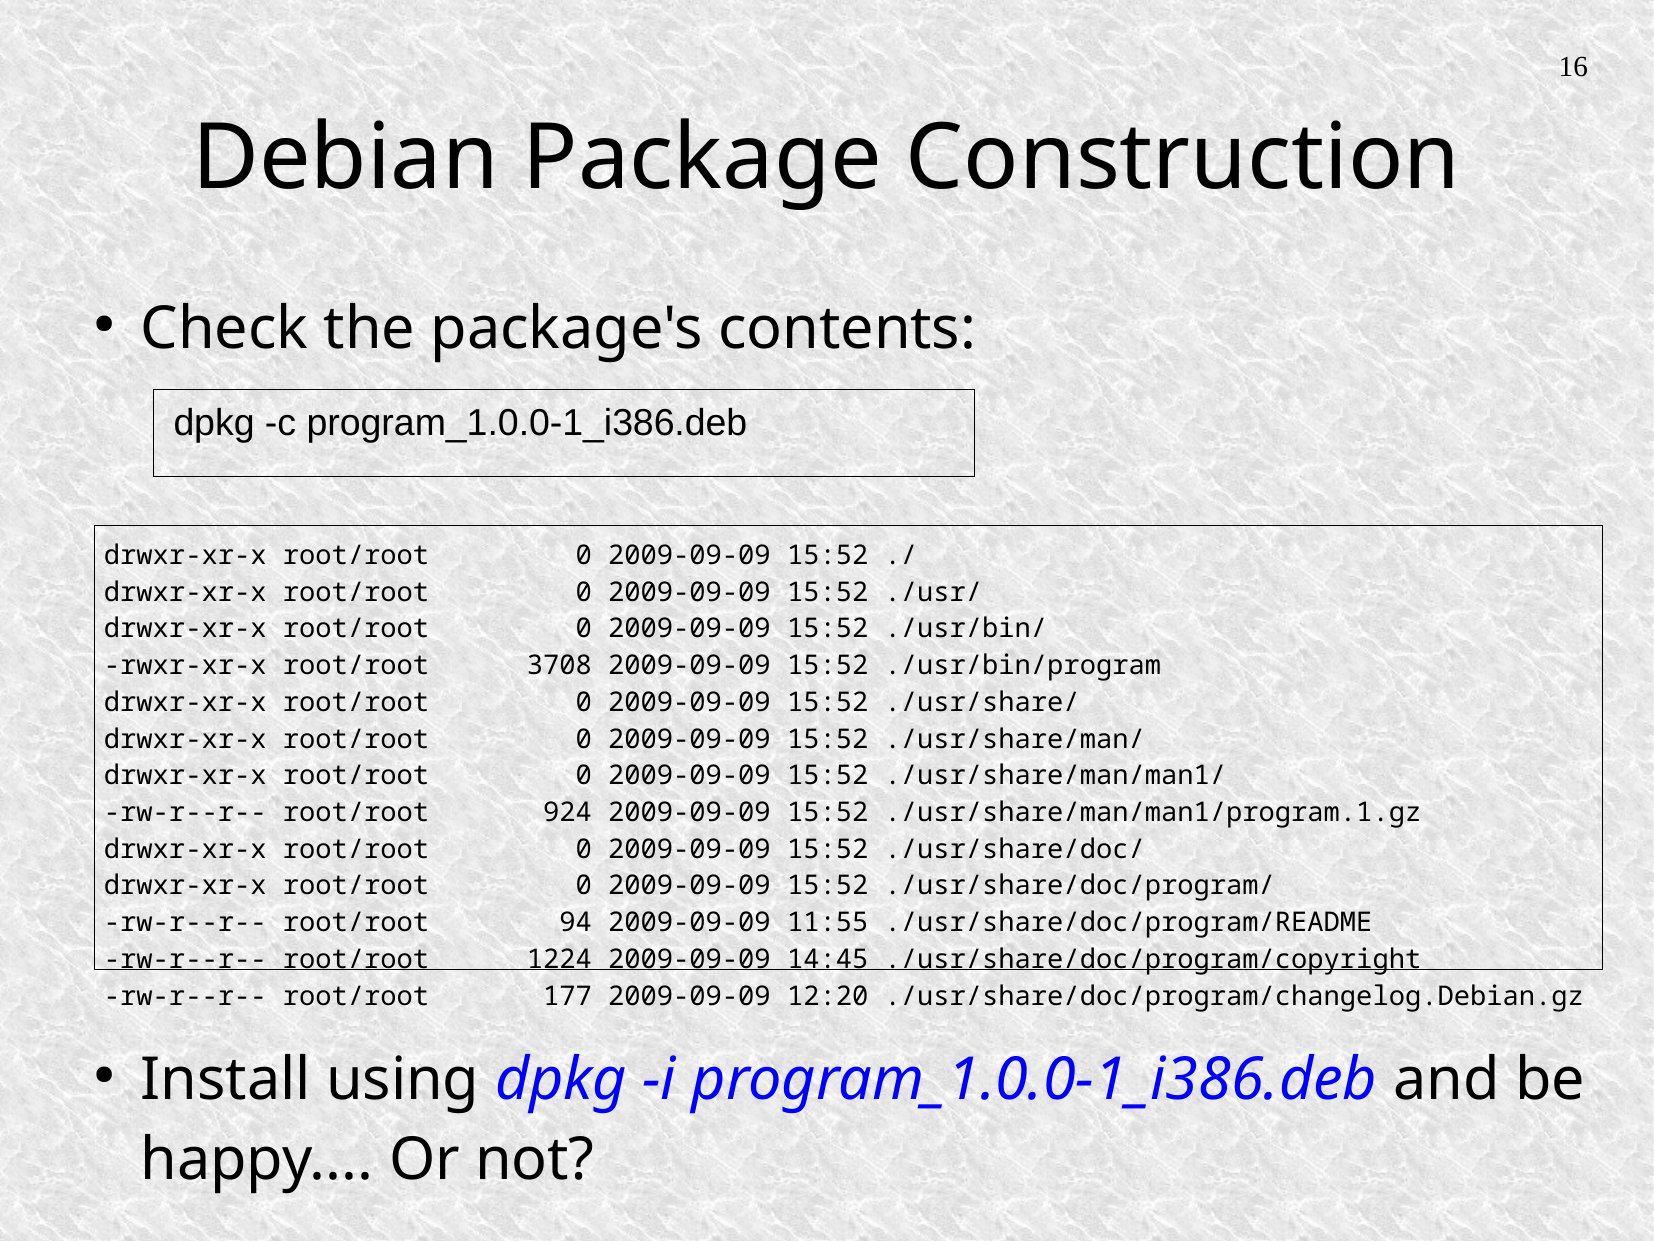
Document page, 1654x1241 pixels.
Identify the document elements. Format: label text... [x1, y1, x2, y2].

list Check the package's contents: Install using dpkg -i program_1.0.0-1_i386.deb and be happy.... Or not? [77, 285, 1605, 1208]
picture [0, 0, 1654, 1241]
text_box [89, 267, 119, 338]
text_box dpkg -c program_1.0.0-1_i386.deb [158, 394, 763, 464]
title Debian Package Construction [82, 56, 1571, 250]
text_box drwxr-xr-x root/root 0 2009-09-09 15:52 ./ drwxr-xr-x root/root 0 2009-09-09 15:52 ./usr/ drwxr-xr-x root/root 0 2009-09-09 15:52 ./usr/bin/ -rwxr-xr-x root/root 3708 2009-09-09 15:52 ./usr/bin/program drwxr-xr-x root/root 0 2009-09-09 15:52 ./usr/share/ drwxr-xr-x root/root 0 2009-09-09 15:52 ./usr/share/man/ drwxr-xr-x root/root 0 2009-09-09 15:52 ./usr/share/man/man1/ -rw-r--r-- root/root 924 2009-09-09 15:52 ./usr/share/man/man1/program.1.gz drwxr-xr-x root/root 0 2009-09-09 15:52 ./usr/share/doc/ drwxr-xr-x root/root 0 2009-09-09 15:52 ./usr/share/doc/program/ -rw-r--r-- root/root 94 2009-09-09 11:55 ./usr/share/doc/program/README -rw-r--r-- root/root 1224 2009-09-09 14:45 ./usr/share/doc/program/copyright -rw-r--r-- root/root 177 2009-09-09 12:20 ./usr/share/doc/program/changelog.Debian.gz [95, 528, 1598, 954]
